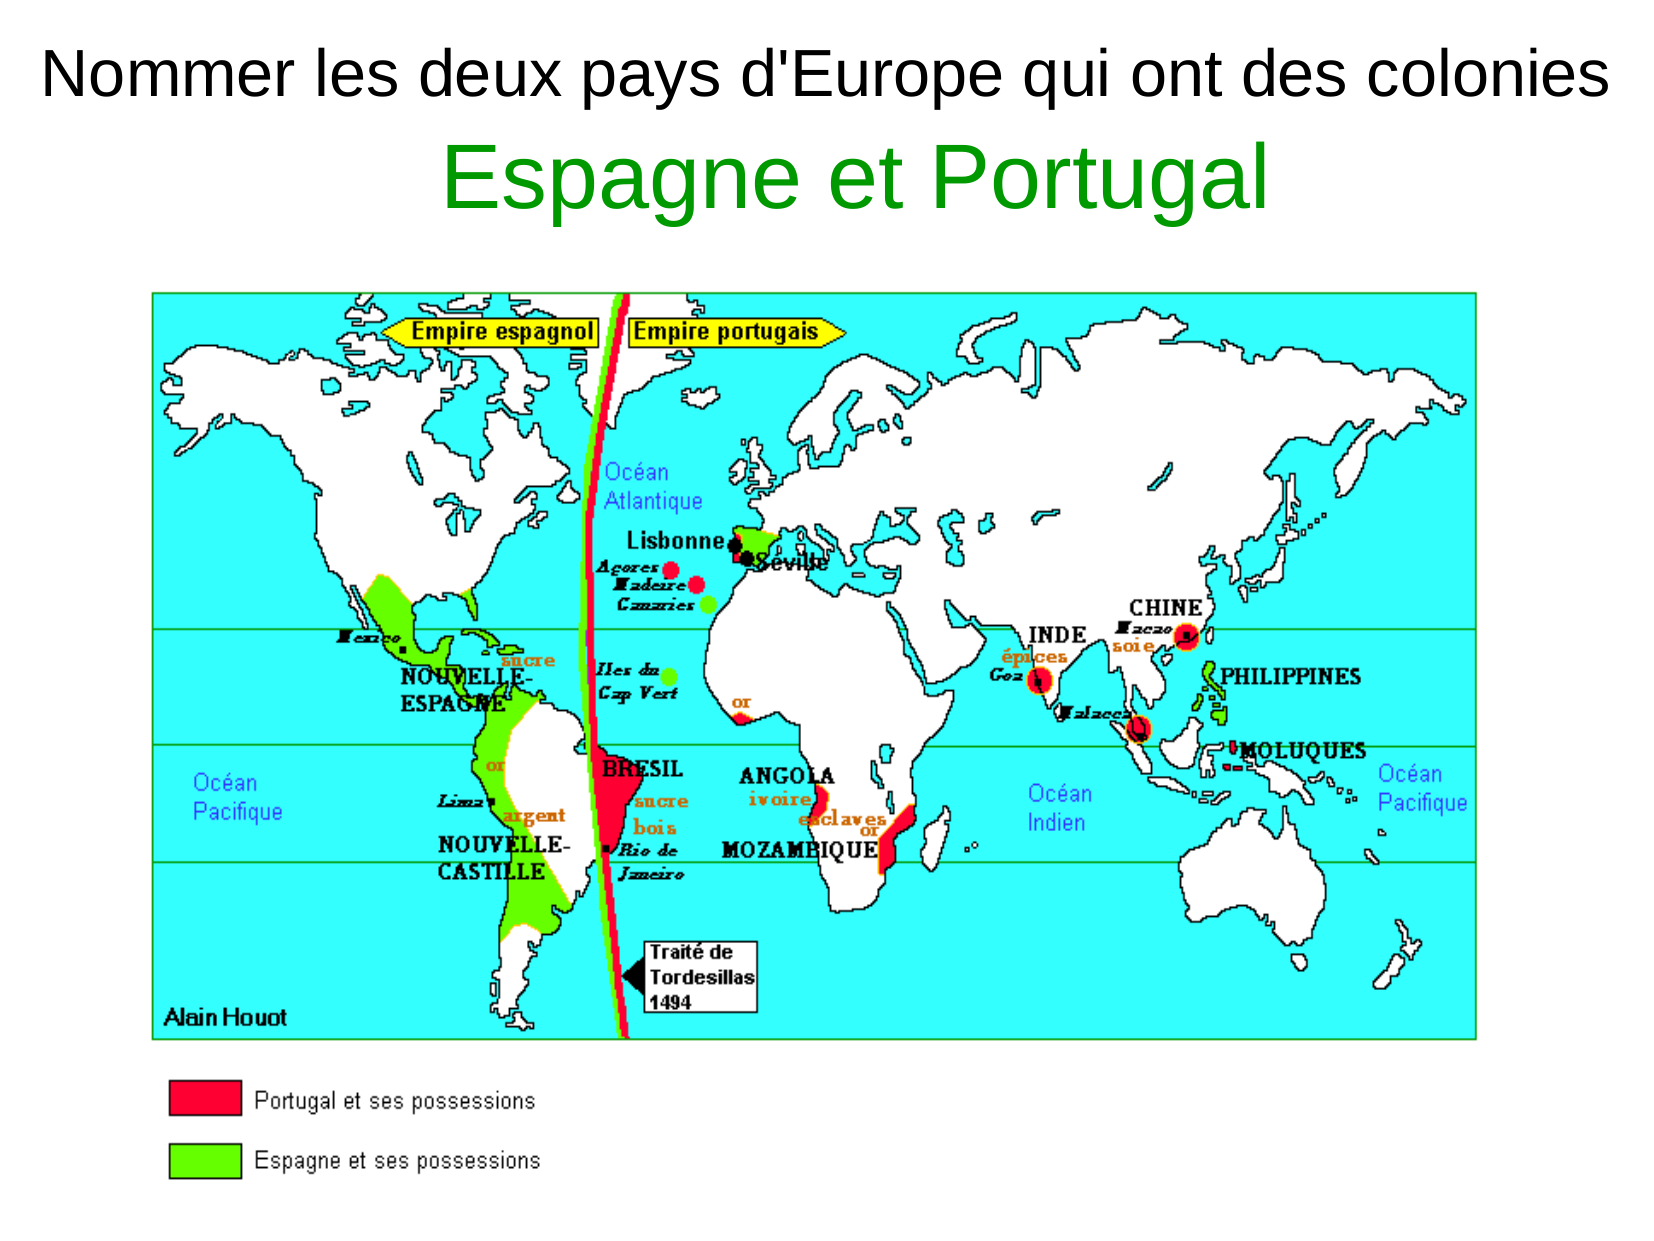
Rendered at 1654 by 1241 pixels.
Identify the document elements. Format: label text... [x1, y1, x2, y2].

picture [147, 289, 1513, 1211]
text_box Nommer les deux pays d'Europe qui ont des colonies [0, 28, 1654, 119]
text_box Espagne et Portugal [118, 118, 1595, 236]
